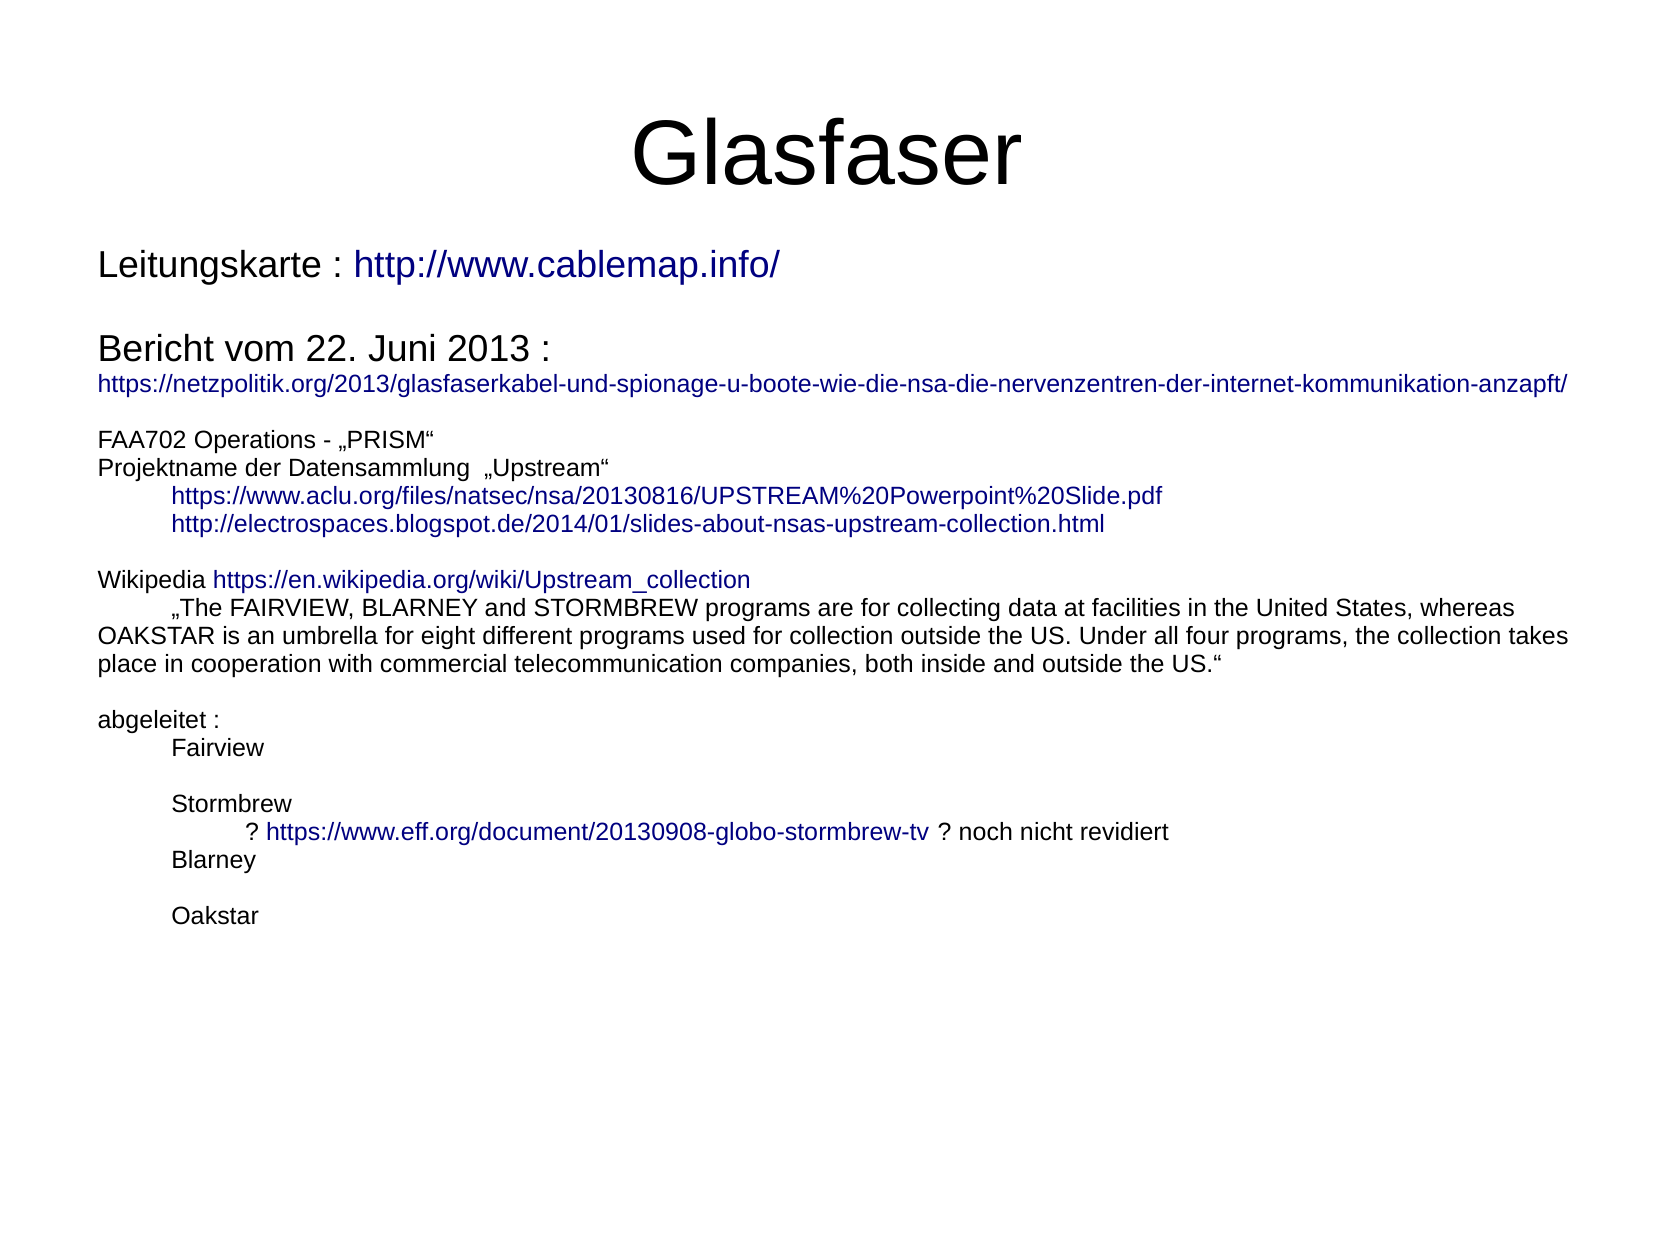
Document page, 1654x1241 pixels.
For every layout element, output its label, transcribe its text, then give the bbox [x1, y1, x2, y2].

title Glasfaser [82, 49, 1571, 236]
text_box Leitungskarte : http://www.cablemap.info/ Bericht vom 22. Juni 2013 : https://netzpolitik.org/2013/glasfaserkabel-und-spionage-u-boote-wie-die-nsa-die-nervenzentren-der-internet-kommunikation-anzapft/ FAA702 Operations - „PRISM“ Projektname der Datensammlung „Upstream“ https://www.aclu.org/files/natsec/nsa/20130816/UPSTREAM%20Powerpoint%20Slide.pdf http://electrospaces.blogspot.de/2014/01/slides-about-nsas-upstream-collection.html Wikipedia https://en.wikipedia.org/wiki/Upstream_collection „The FAIRVIEW, BLARNEY and STORMBREW programs are for collecting data at facilities in the United States, whereas OAKSTAR is an umbrella for eight different programs used for collection outside the US. Under all four programs, the collection takes place in cooperation with commercial telecommunication companies, both inside and outside the US.“ abgeleitet : Fairview Stormbrew ? https://www.eff.org/document/20130908-globo-stormbrew-tv ? noch nicht revidiert Blarney Oakstar [82, 236, 1595, 1048]
